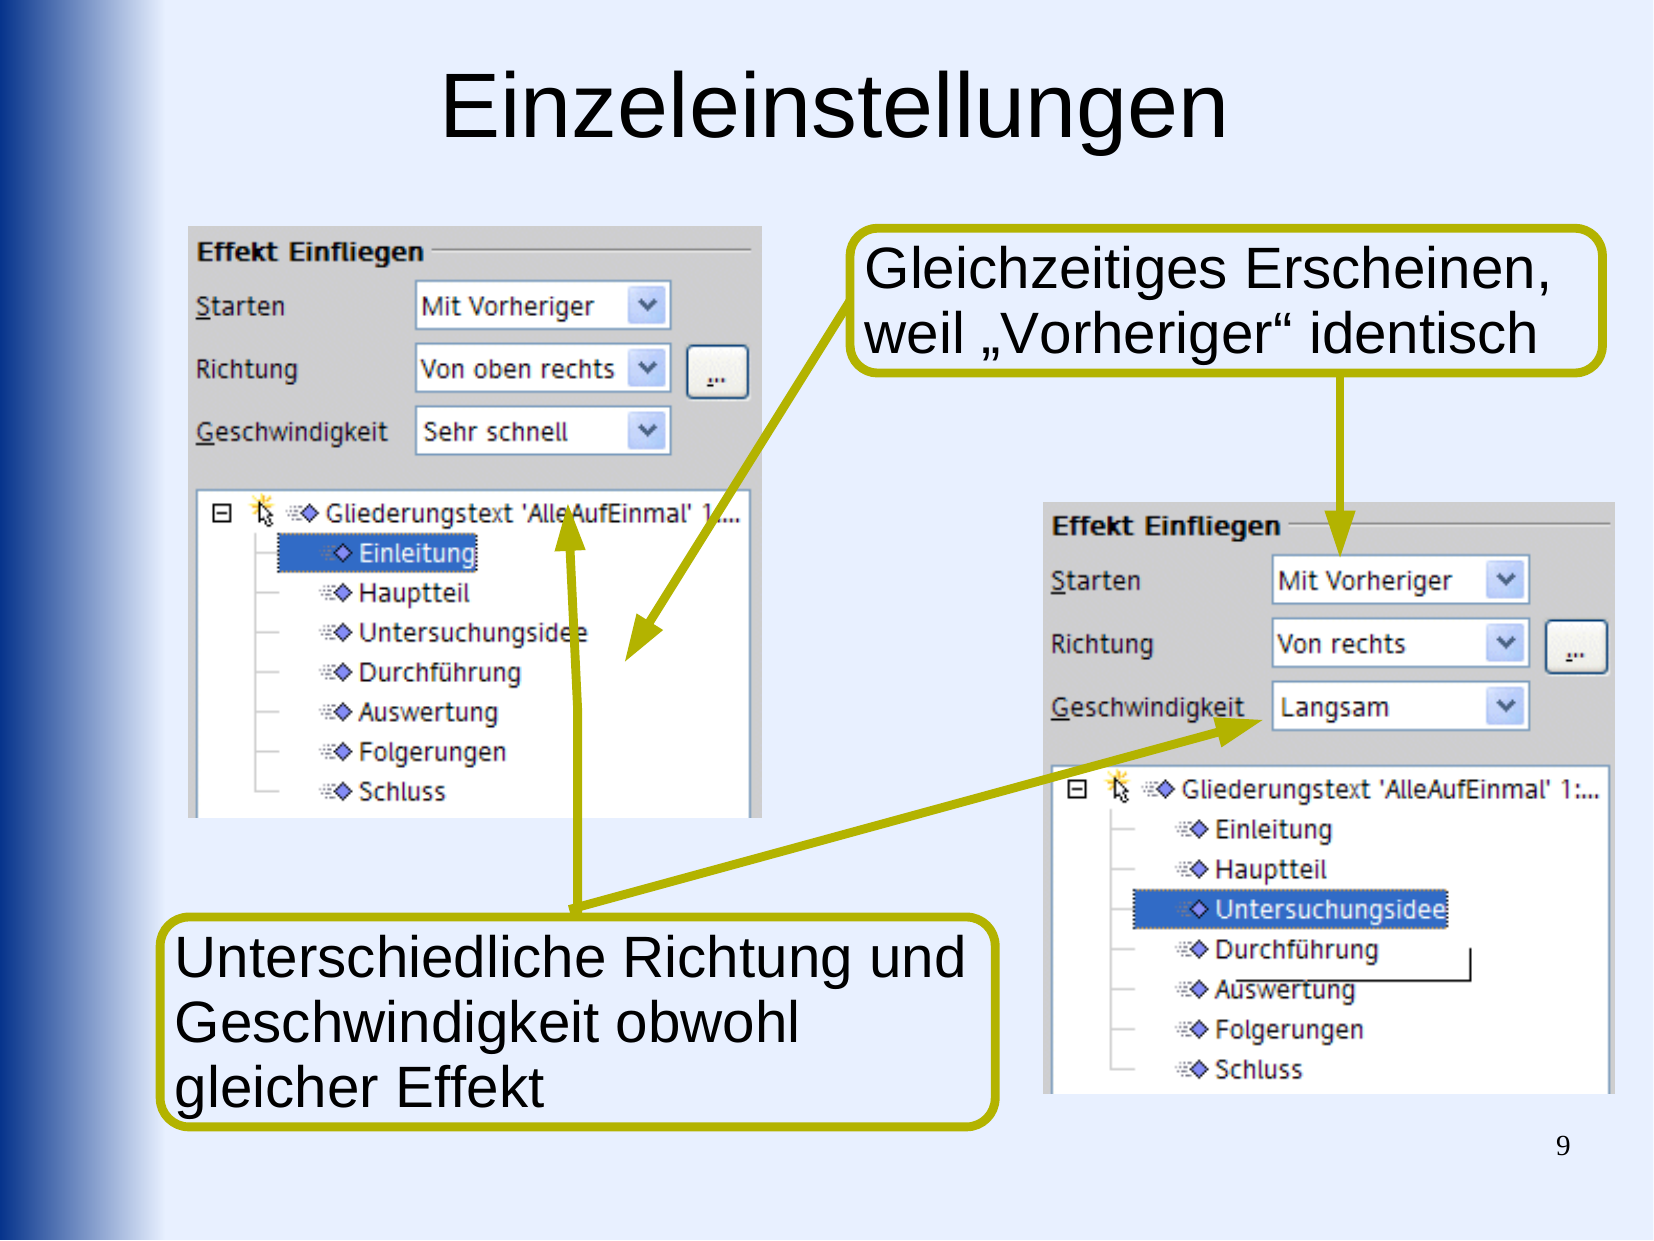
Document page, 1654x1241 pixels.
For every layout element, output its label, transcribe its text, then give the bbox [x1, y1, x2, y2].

picture [1043, 502, 1615, 1094]
picture [188, 226, 762, 818]
text_box Gleichzeitiges Erscheinen, weil „Vorheriger“ identisch [850, 228, 1603, 374]
text_box Unterschiedliche Richtung und Geschwindigkeit obwohl gleicher Effekt [160, 917, 996, 1127]
title Einzeleinstellungen [0, 1, 1654, 210]
